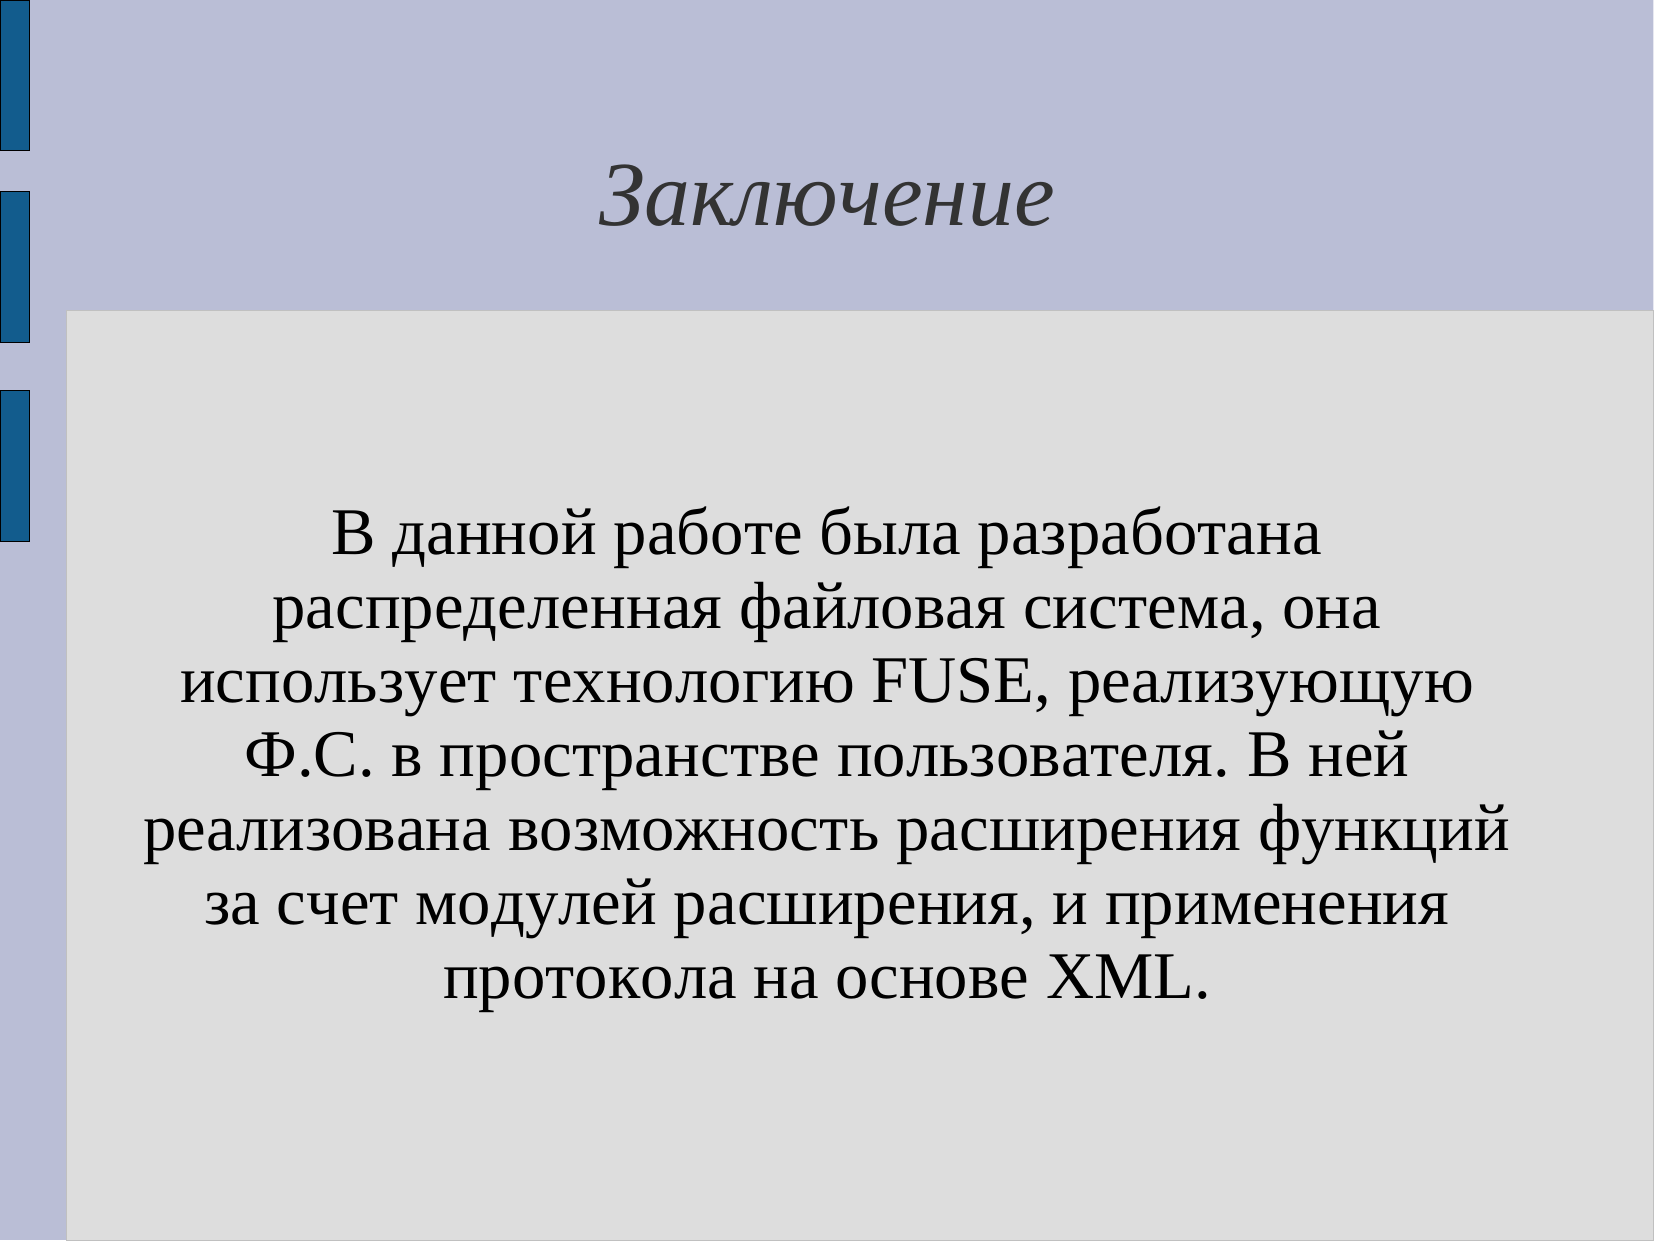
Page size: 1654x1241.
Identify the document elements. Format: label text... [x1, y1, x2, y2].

subtitle В данной работе была разработана распределенная файловая система, она использует технологию FUSE, реализующую Ф.С. в пространстве пользователя. В ней реализована возможность расширения функций за счет модулей расширения, и применения протокола на основе XML. [121, 352, 1534, 1156]
title Заключение [121, 91, 1534, 299]
